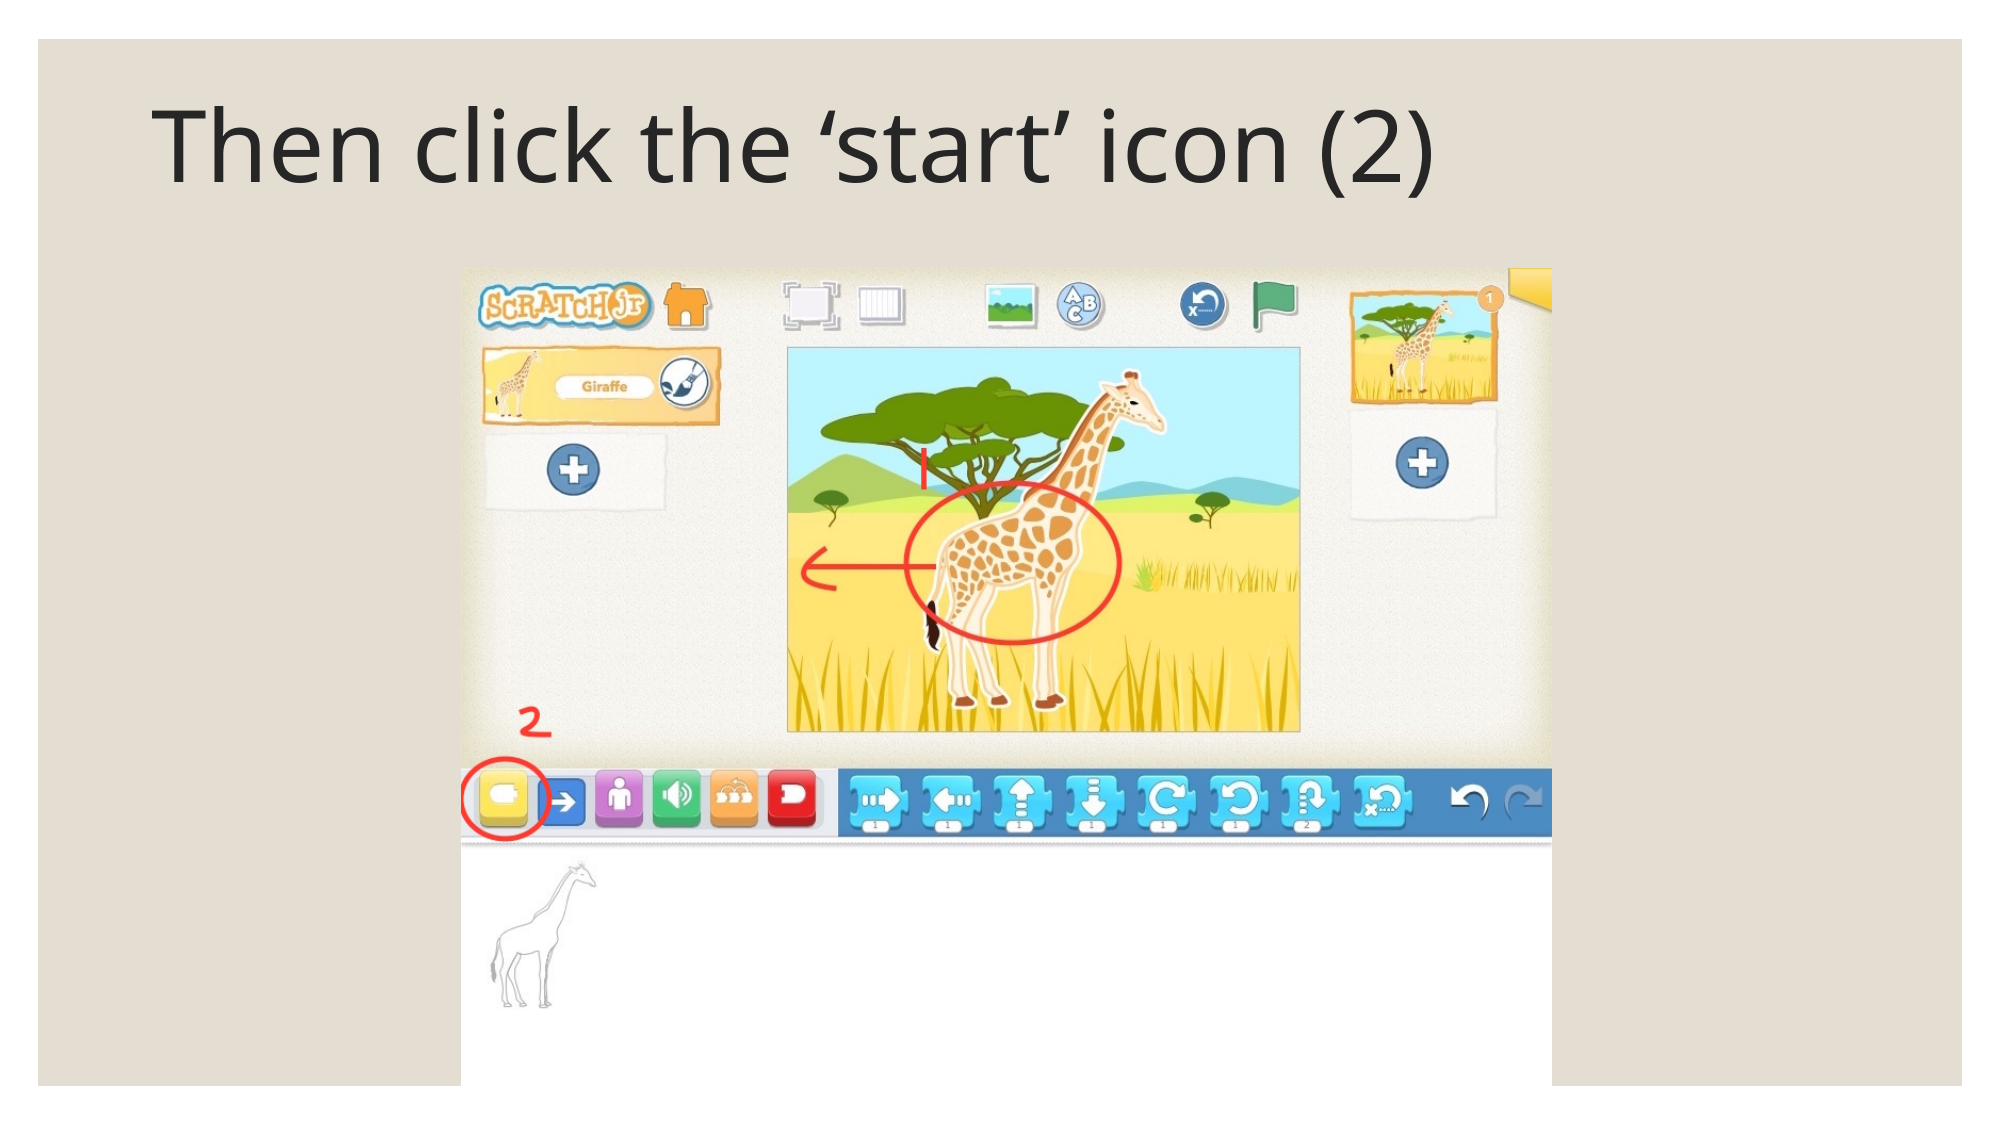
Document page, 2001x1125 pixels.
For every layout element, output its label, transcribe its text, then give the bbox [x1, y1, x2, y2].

picture [461, 268, 1552, 1086]
title Then click the ‘start’ icon (2) [136, 37, 1876, 263]
